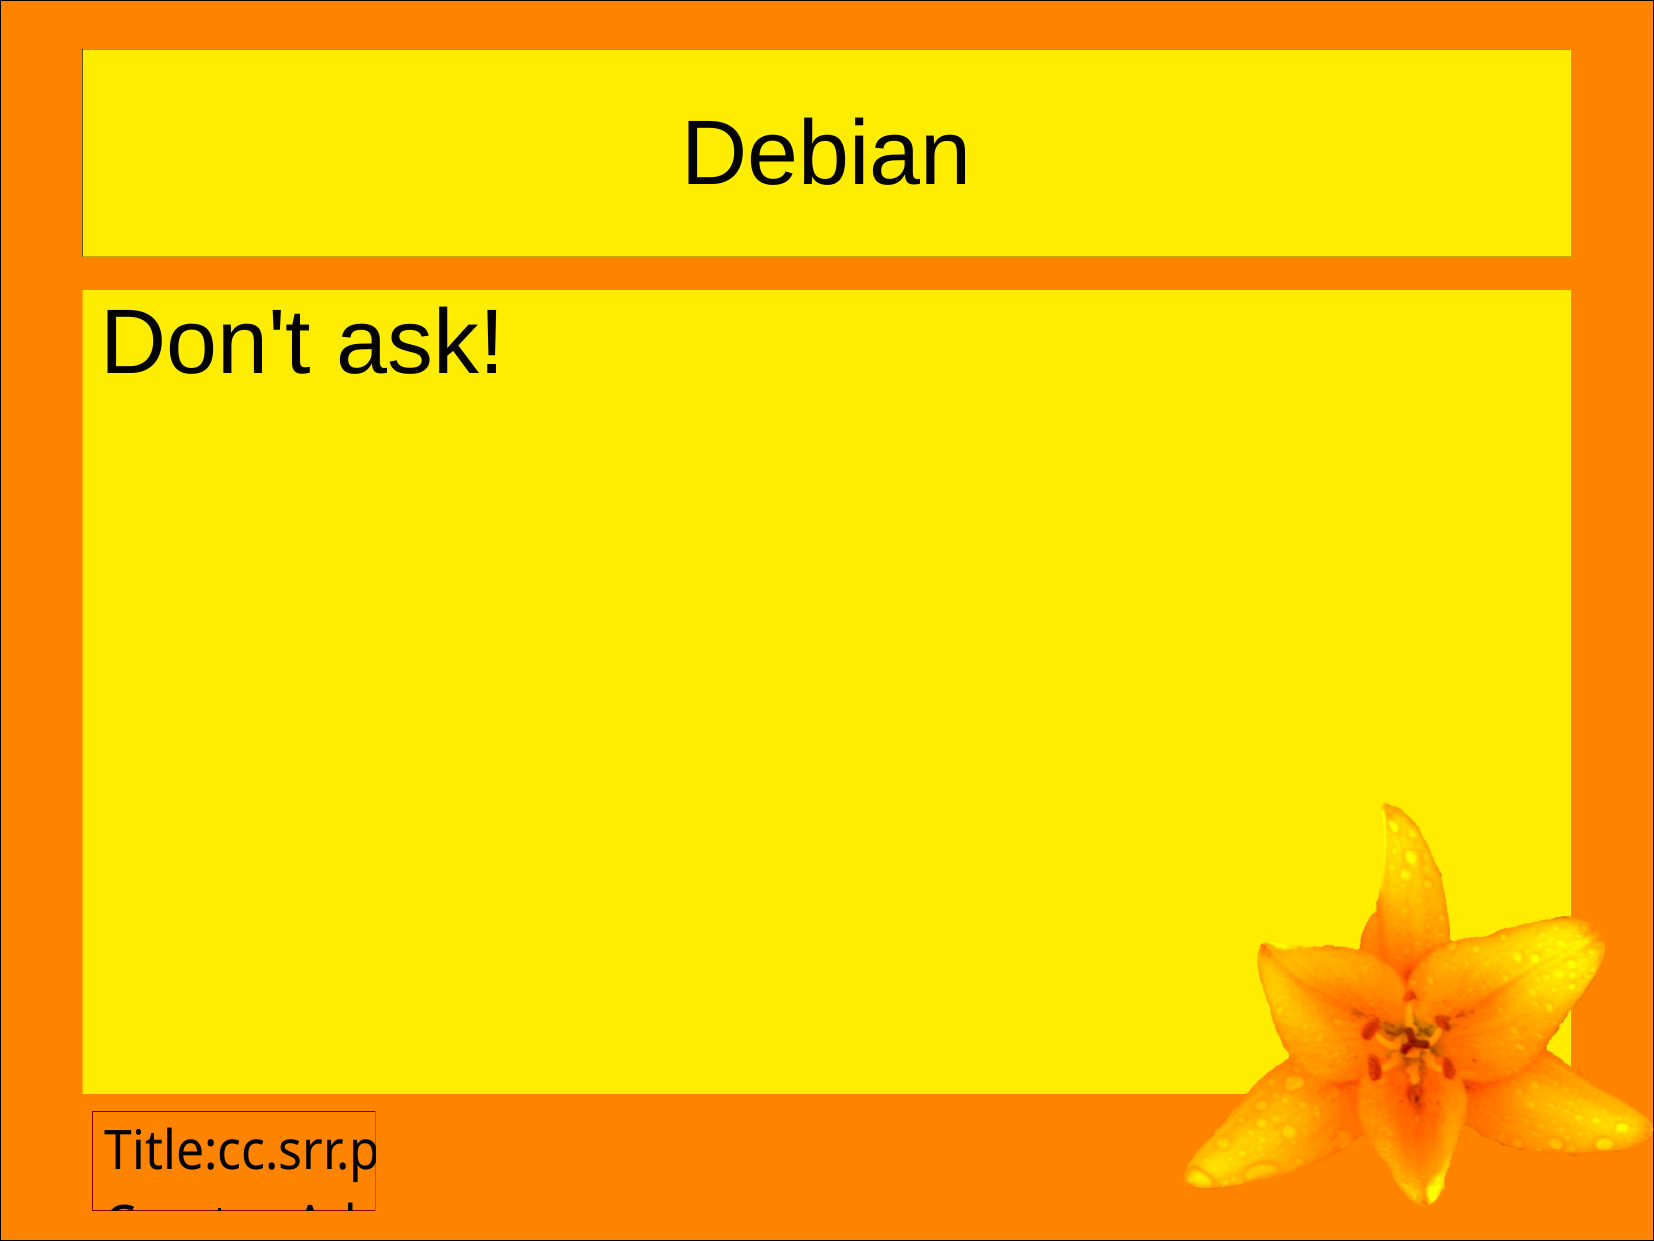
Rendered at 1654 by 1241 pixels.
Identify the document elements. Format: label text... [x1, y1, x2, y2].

text_box [0, 0, 1654, 1241]
title Debian [82, 49, 1571, 257]
picture [88, 1108, 376, 1211]
list Don't ask! [82, 290, 1571, 1094]
picture [1181, 767, 1654, 1241]
